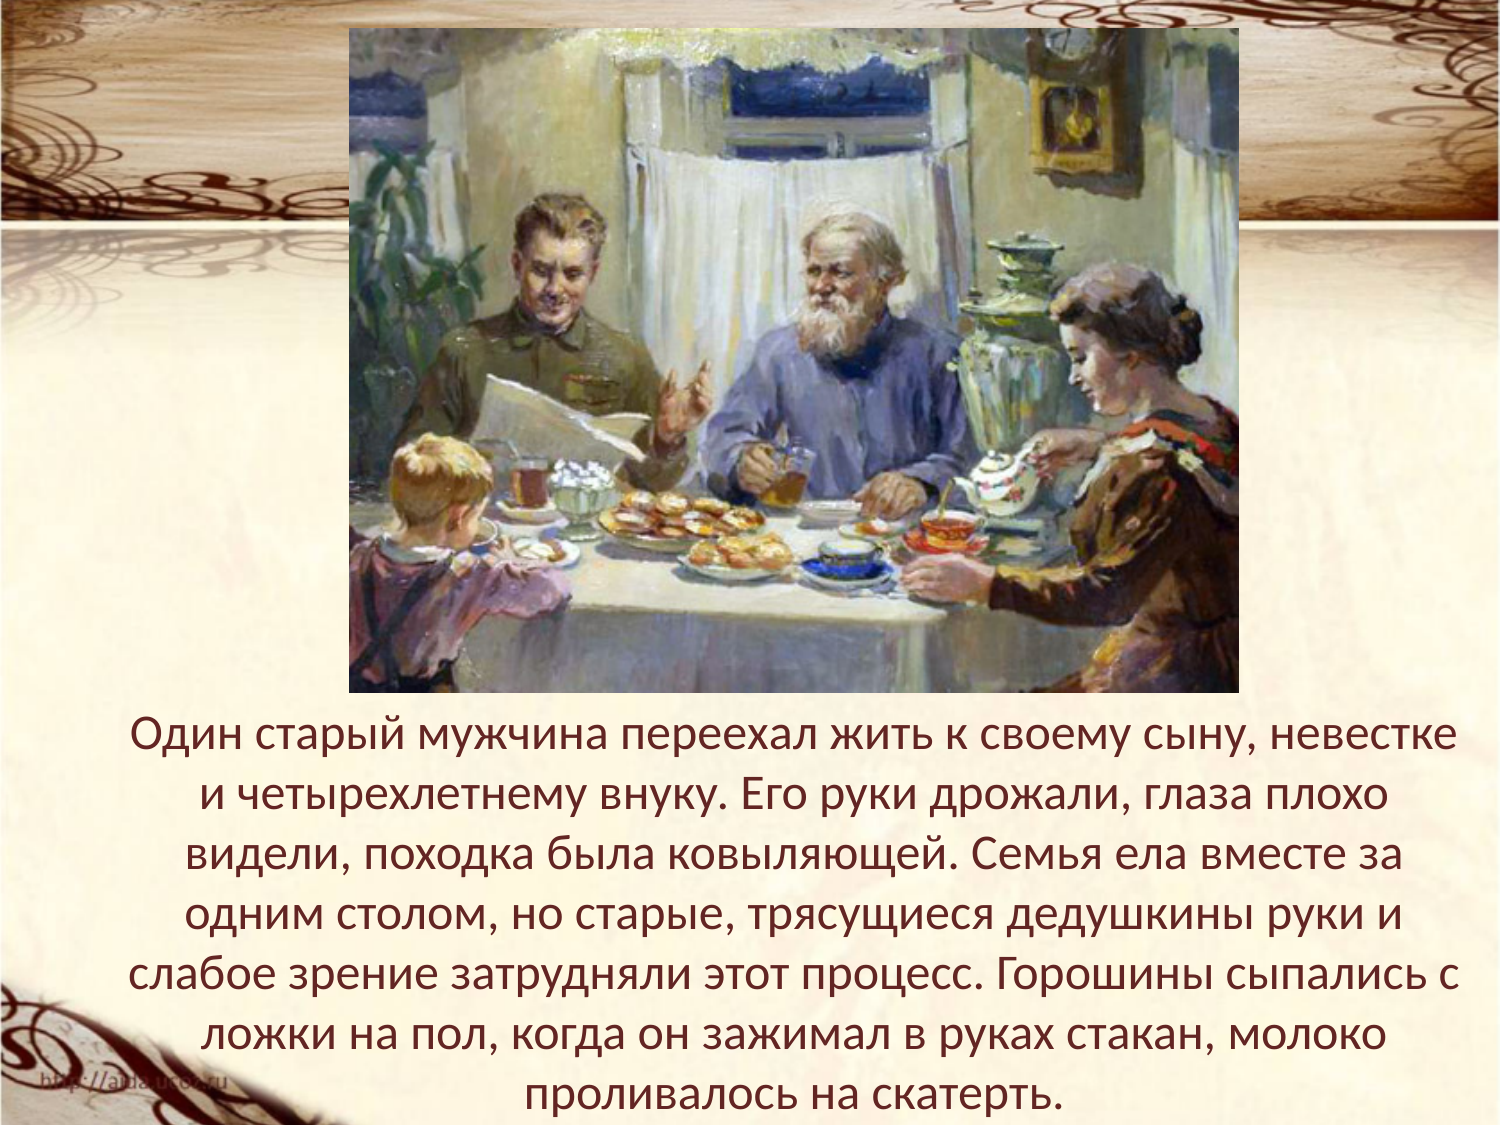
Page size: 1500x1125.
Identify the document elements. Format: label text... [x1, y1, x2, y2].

text_box Один старый мужчина переехал жить к своему сыну, невестке и четырехлетнему внуку. Его руки дрожали, глаза плохо видели, походка была ковыляющей. Семья ела вместе за одним столом, но старые, трясущиеся дедушкины руки и слабое зрение затрудняли этот процесс. Горошины сыпались с ложки на пол, когда он зажимал в руках стакан, молоко проливалось на скатерть. [112, 692, 1477, 1125]
picture [0, 0, 1500, 1125]
